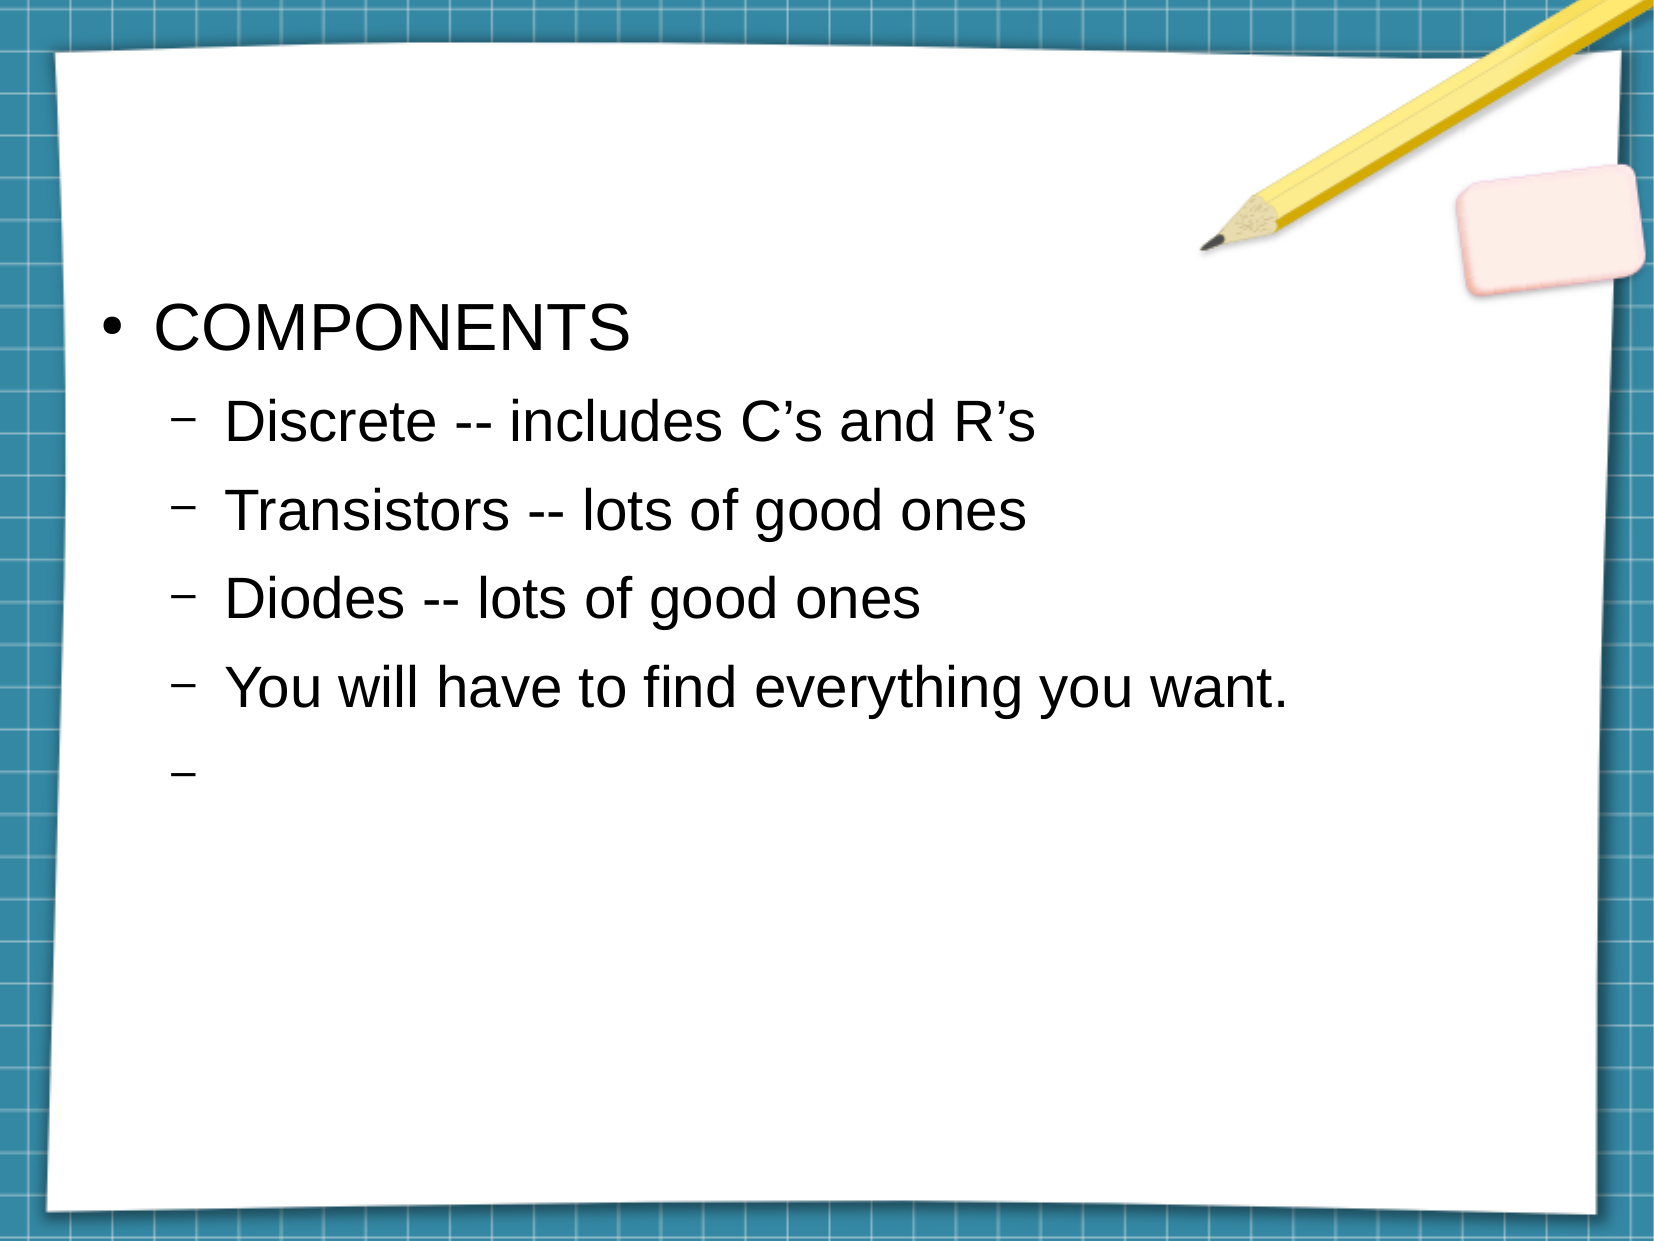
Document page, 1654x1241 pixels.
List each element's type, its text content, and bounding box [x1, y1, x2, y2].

list COMPONENTS Discrete -- includes C’s and R’s Transistors -- lots of good ones Diodes -- lots of good ones You will have to find everything you want. [82, 290, 1571, 1010]
picture [0, 0, 1654, 1241]
